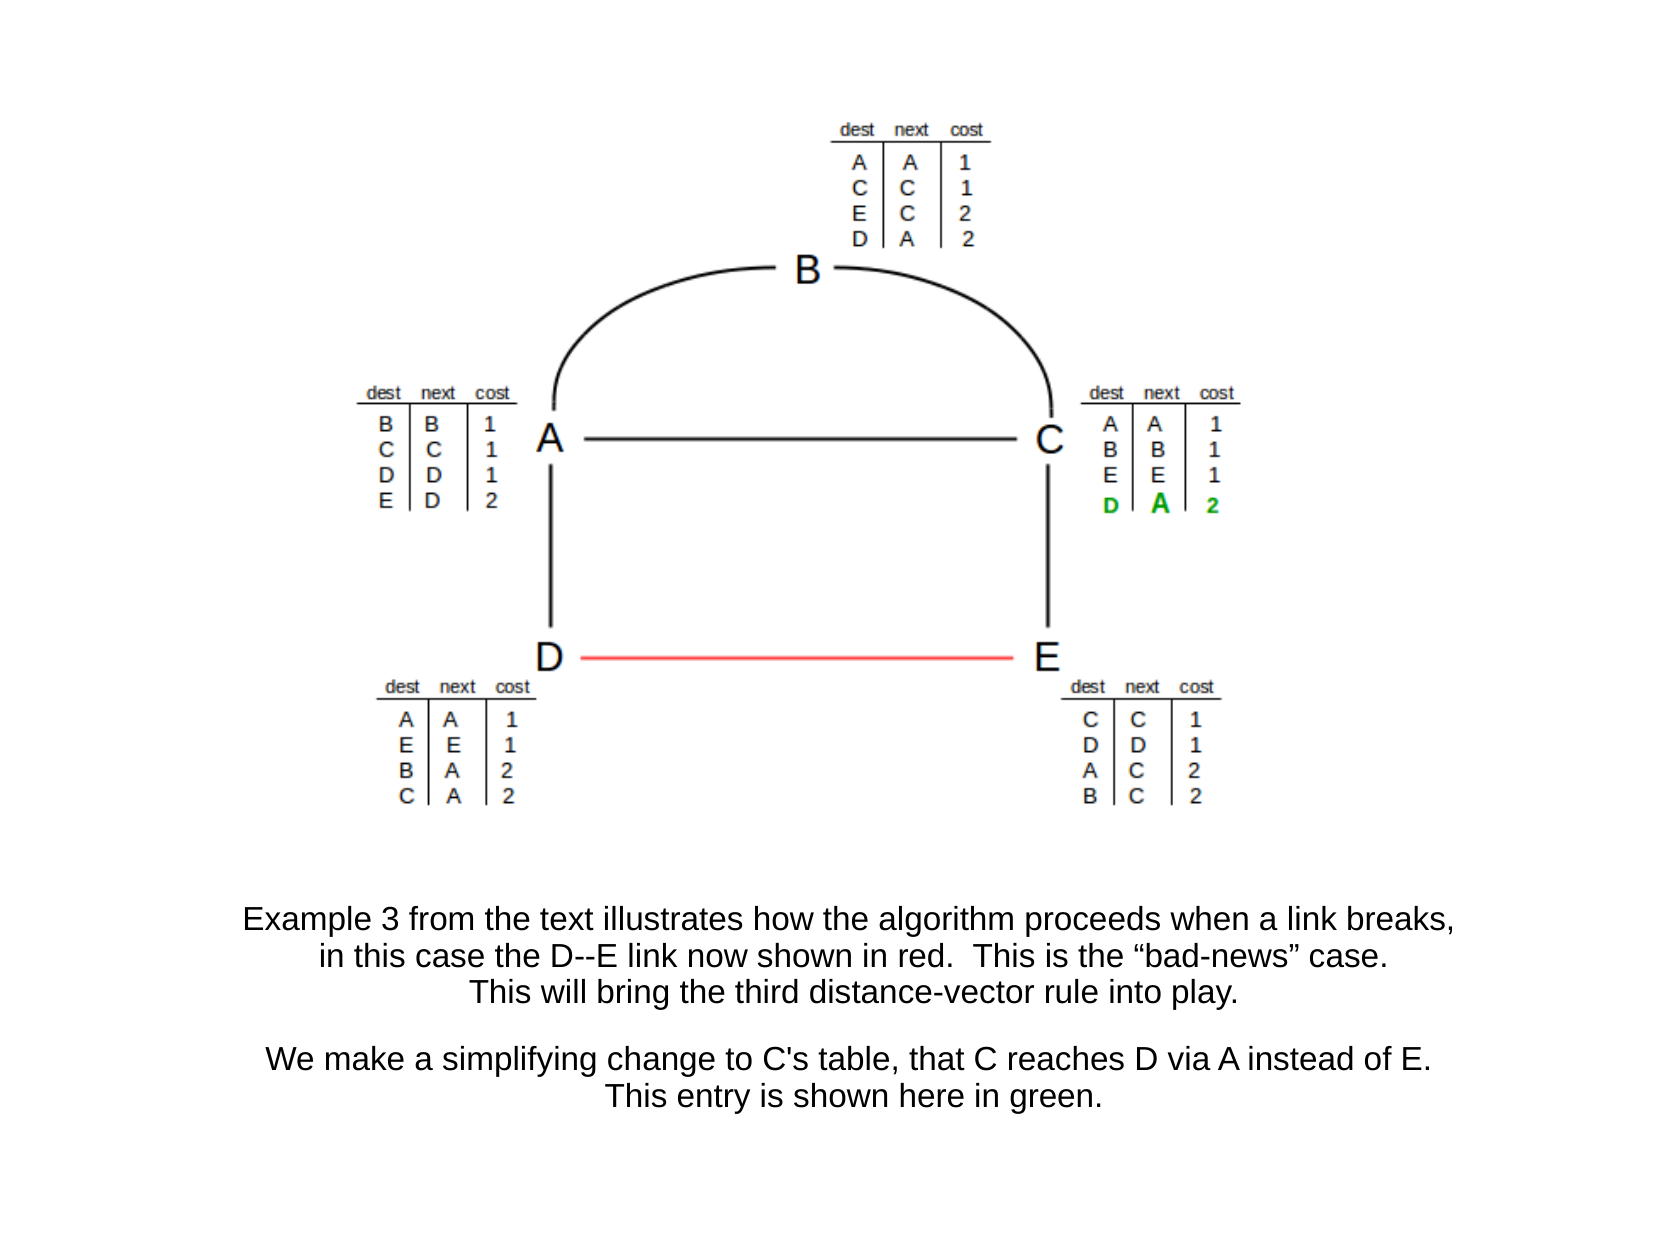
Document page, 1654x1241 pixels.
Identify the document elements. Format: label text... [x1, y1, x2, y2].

list Example 3 from the text illustrates how the algorithm proceeds when a link breaks, in this case the D--E link now shown in red. This is the “bad-news” case. This will bring the third distance-vector rule into play. We make a simplifying change to C's table, that C reaches D via A instead of E. This entry is shown here in green. [75, 900, 1564, 1156]
picture [350, 104, 1285, 871]
